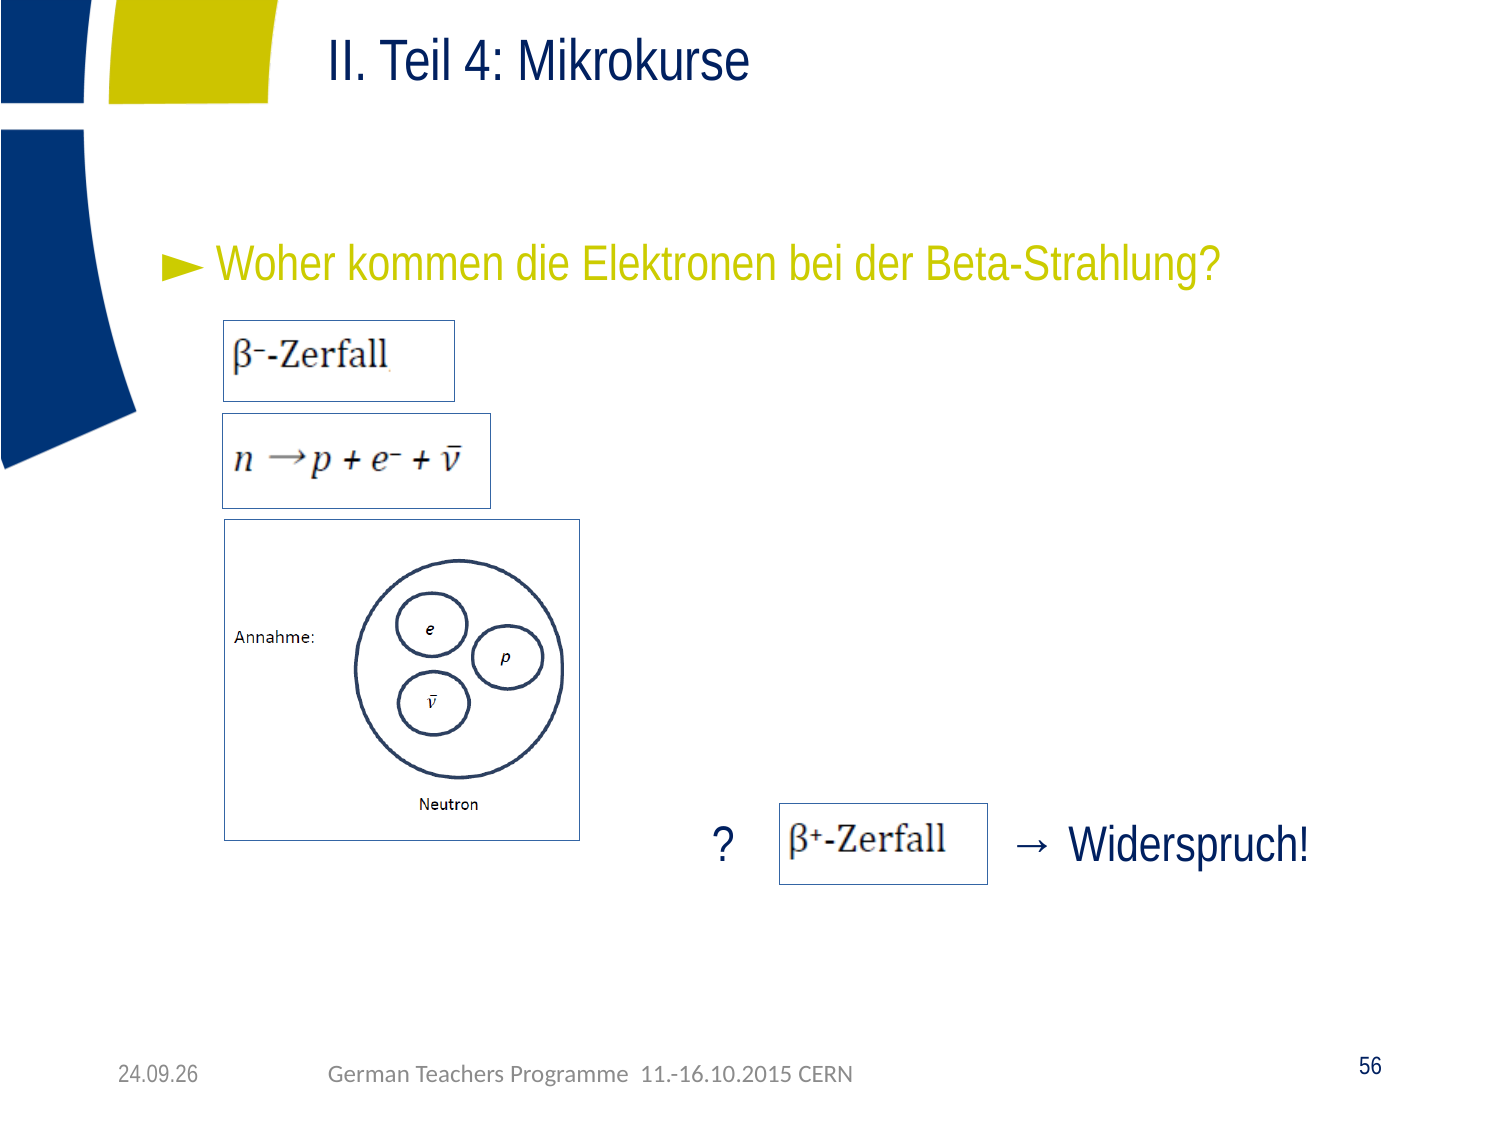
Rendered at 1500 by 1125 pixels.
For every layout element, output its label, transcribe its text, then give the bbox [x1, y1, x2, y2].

list Woher kommen die Elektronen bei der Beta-Strahlung? ? → Widerspruch! [129, 125, 1367, 815]
slide_number <Foliennummer> [1059, 1042, 1397, 1103]
picture [0, 0, 1500, 1125]
title II. Teil 4: Mikrokurse [312, 0, 1400, 114]
slide_number 14.10.15 [103, 1042, 290, 1103]
footer German Teachers Programme 11.-16.10.2015 CERN [312, 1042, 987, 1103]
